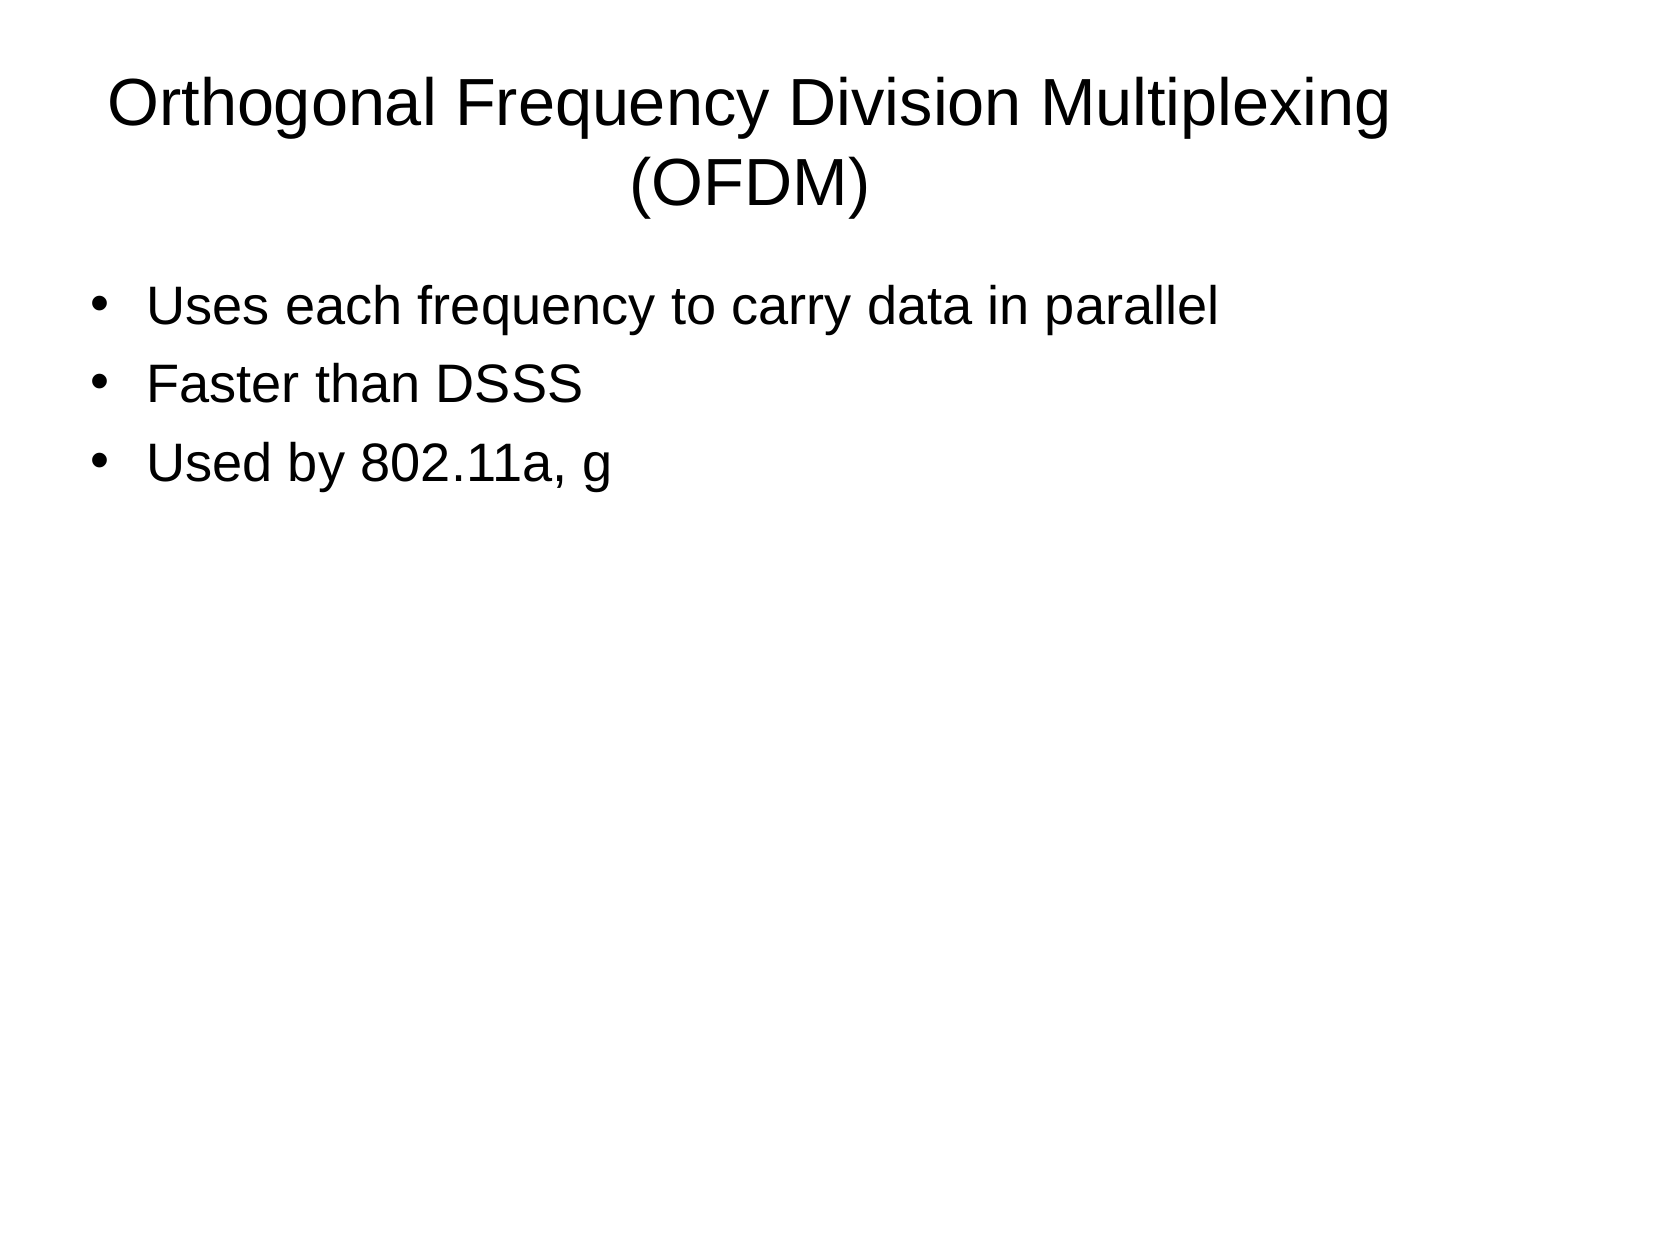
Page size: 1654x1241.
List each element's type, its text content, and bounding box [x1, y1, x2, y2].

list Uses each frequency to carry data in parallel Faster than DSSS Used by 802.11a, g [75, 262, 1426, 1005]
title Orthogonal Frequency Division Multiplexing (OFDM) [75, 45, 1426, 233]
